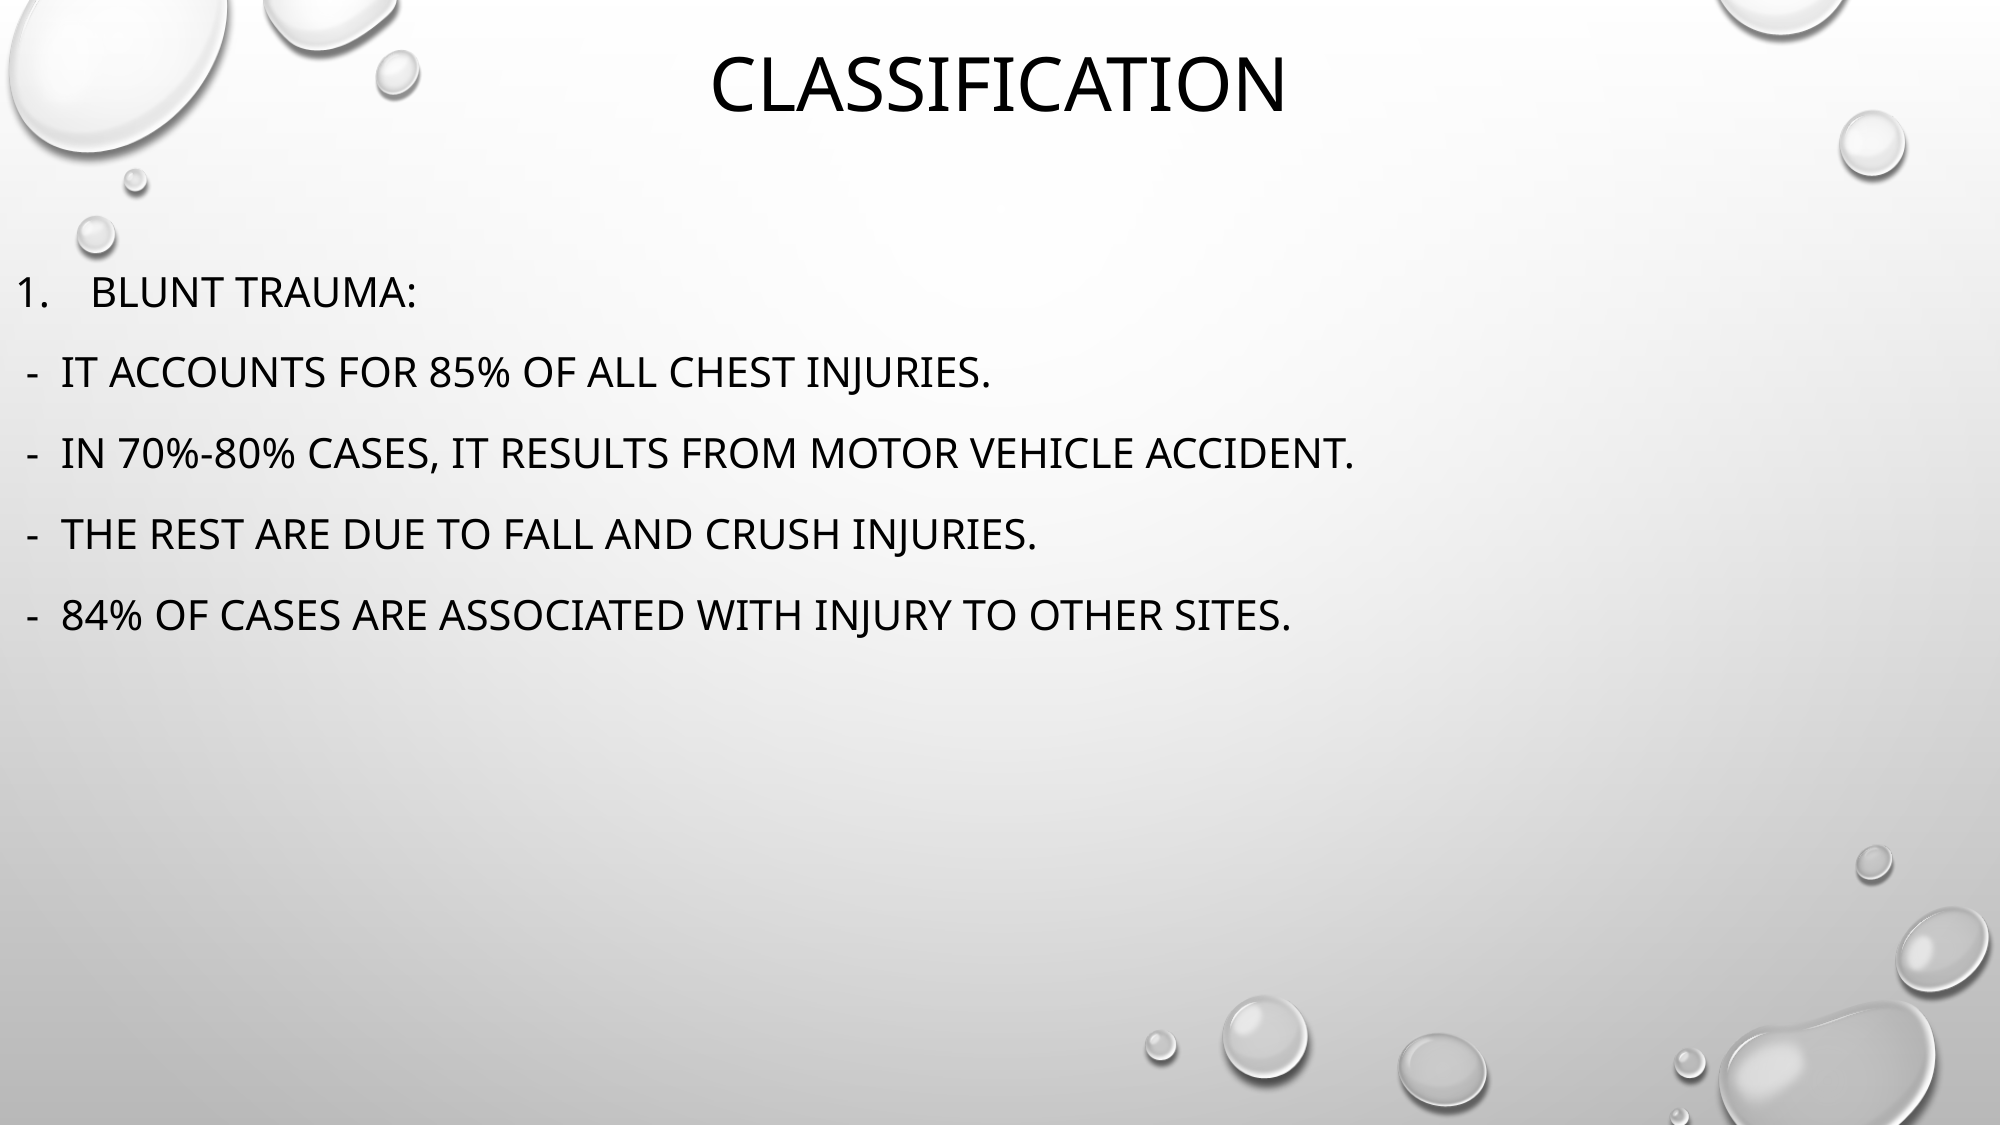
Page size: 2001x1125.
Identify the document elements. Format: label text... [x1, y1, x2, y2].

title CLASSIFICATION [0, 0, 2000, 175]
list Blunt trauma: - It accounts for 85% of all chest injuries. - In 70%-80% cases, it results from motor vehicle accident. - The rest are due to fall and crush injuries. - 84% of cases are associated with injury to other sites. [0, 247, 2000, 1125]
